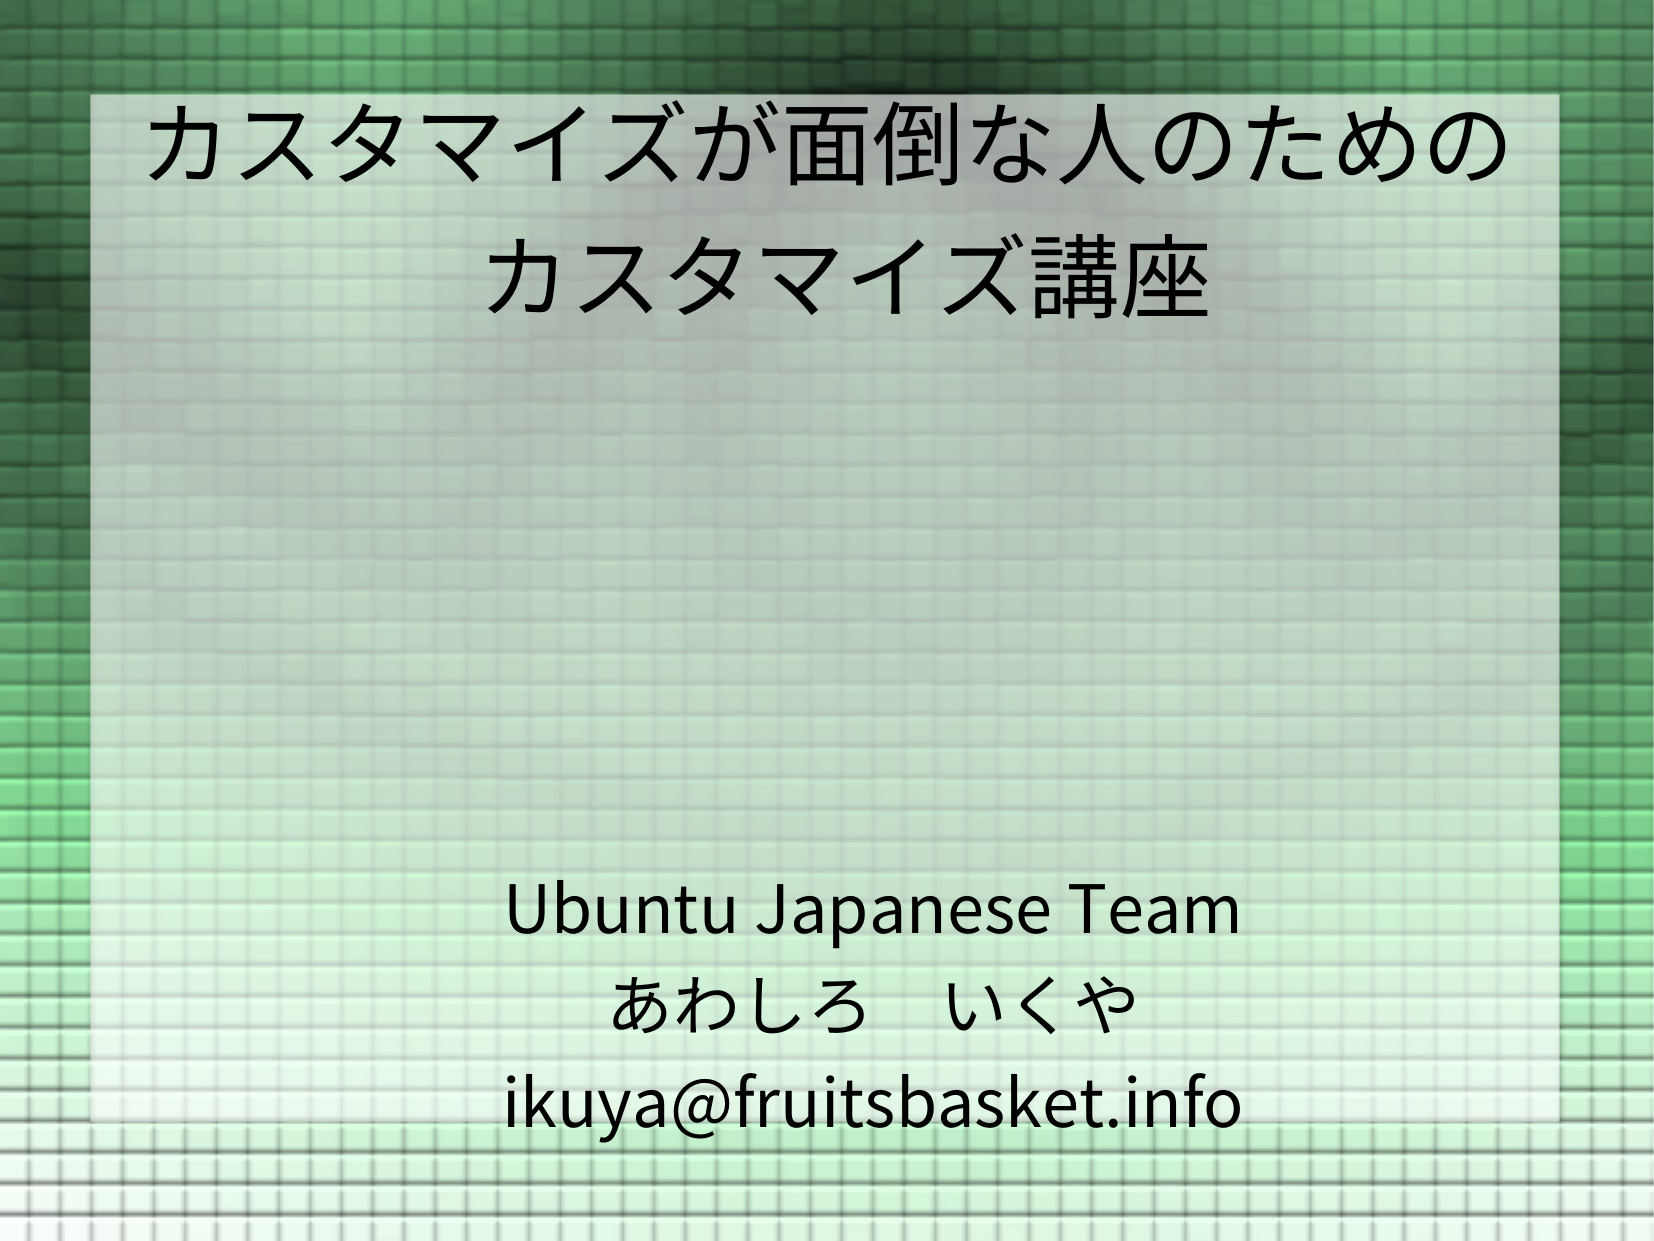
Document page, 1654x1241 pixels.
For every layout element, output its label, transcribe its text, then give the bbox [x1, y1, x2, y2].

title カスタマイズが面倒な人のための カスタマイズ講座 [121, 101, 1534, 309]
subtitle Ubuntu Japanese Team あわしろ いくや ikuya@fruitsbasket.info [178, 856, 1570, 1147]
picture [0, 0, 1654, 1241]
